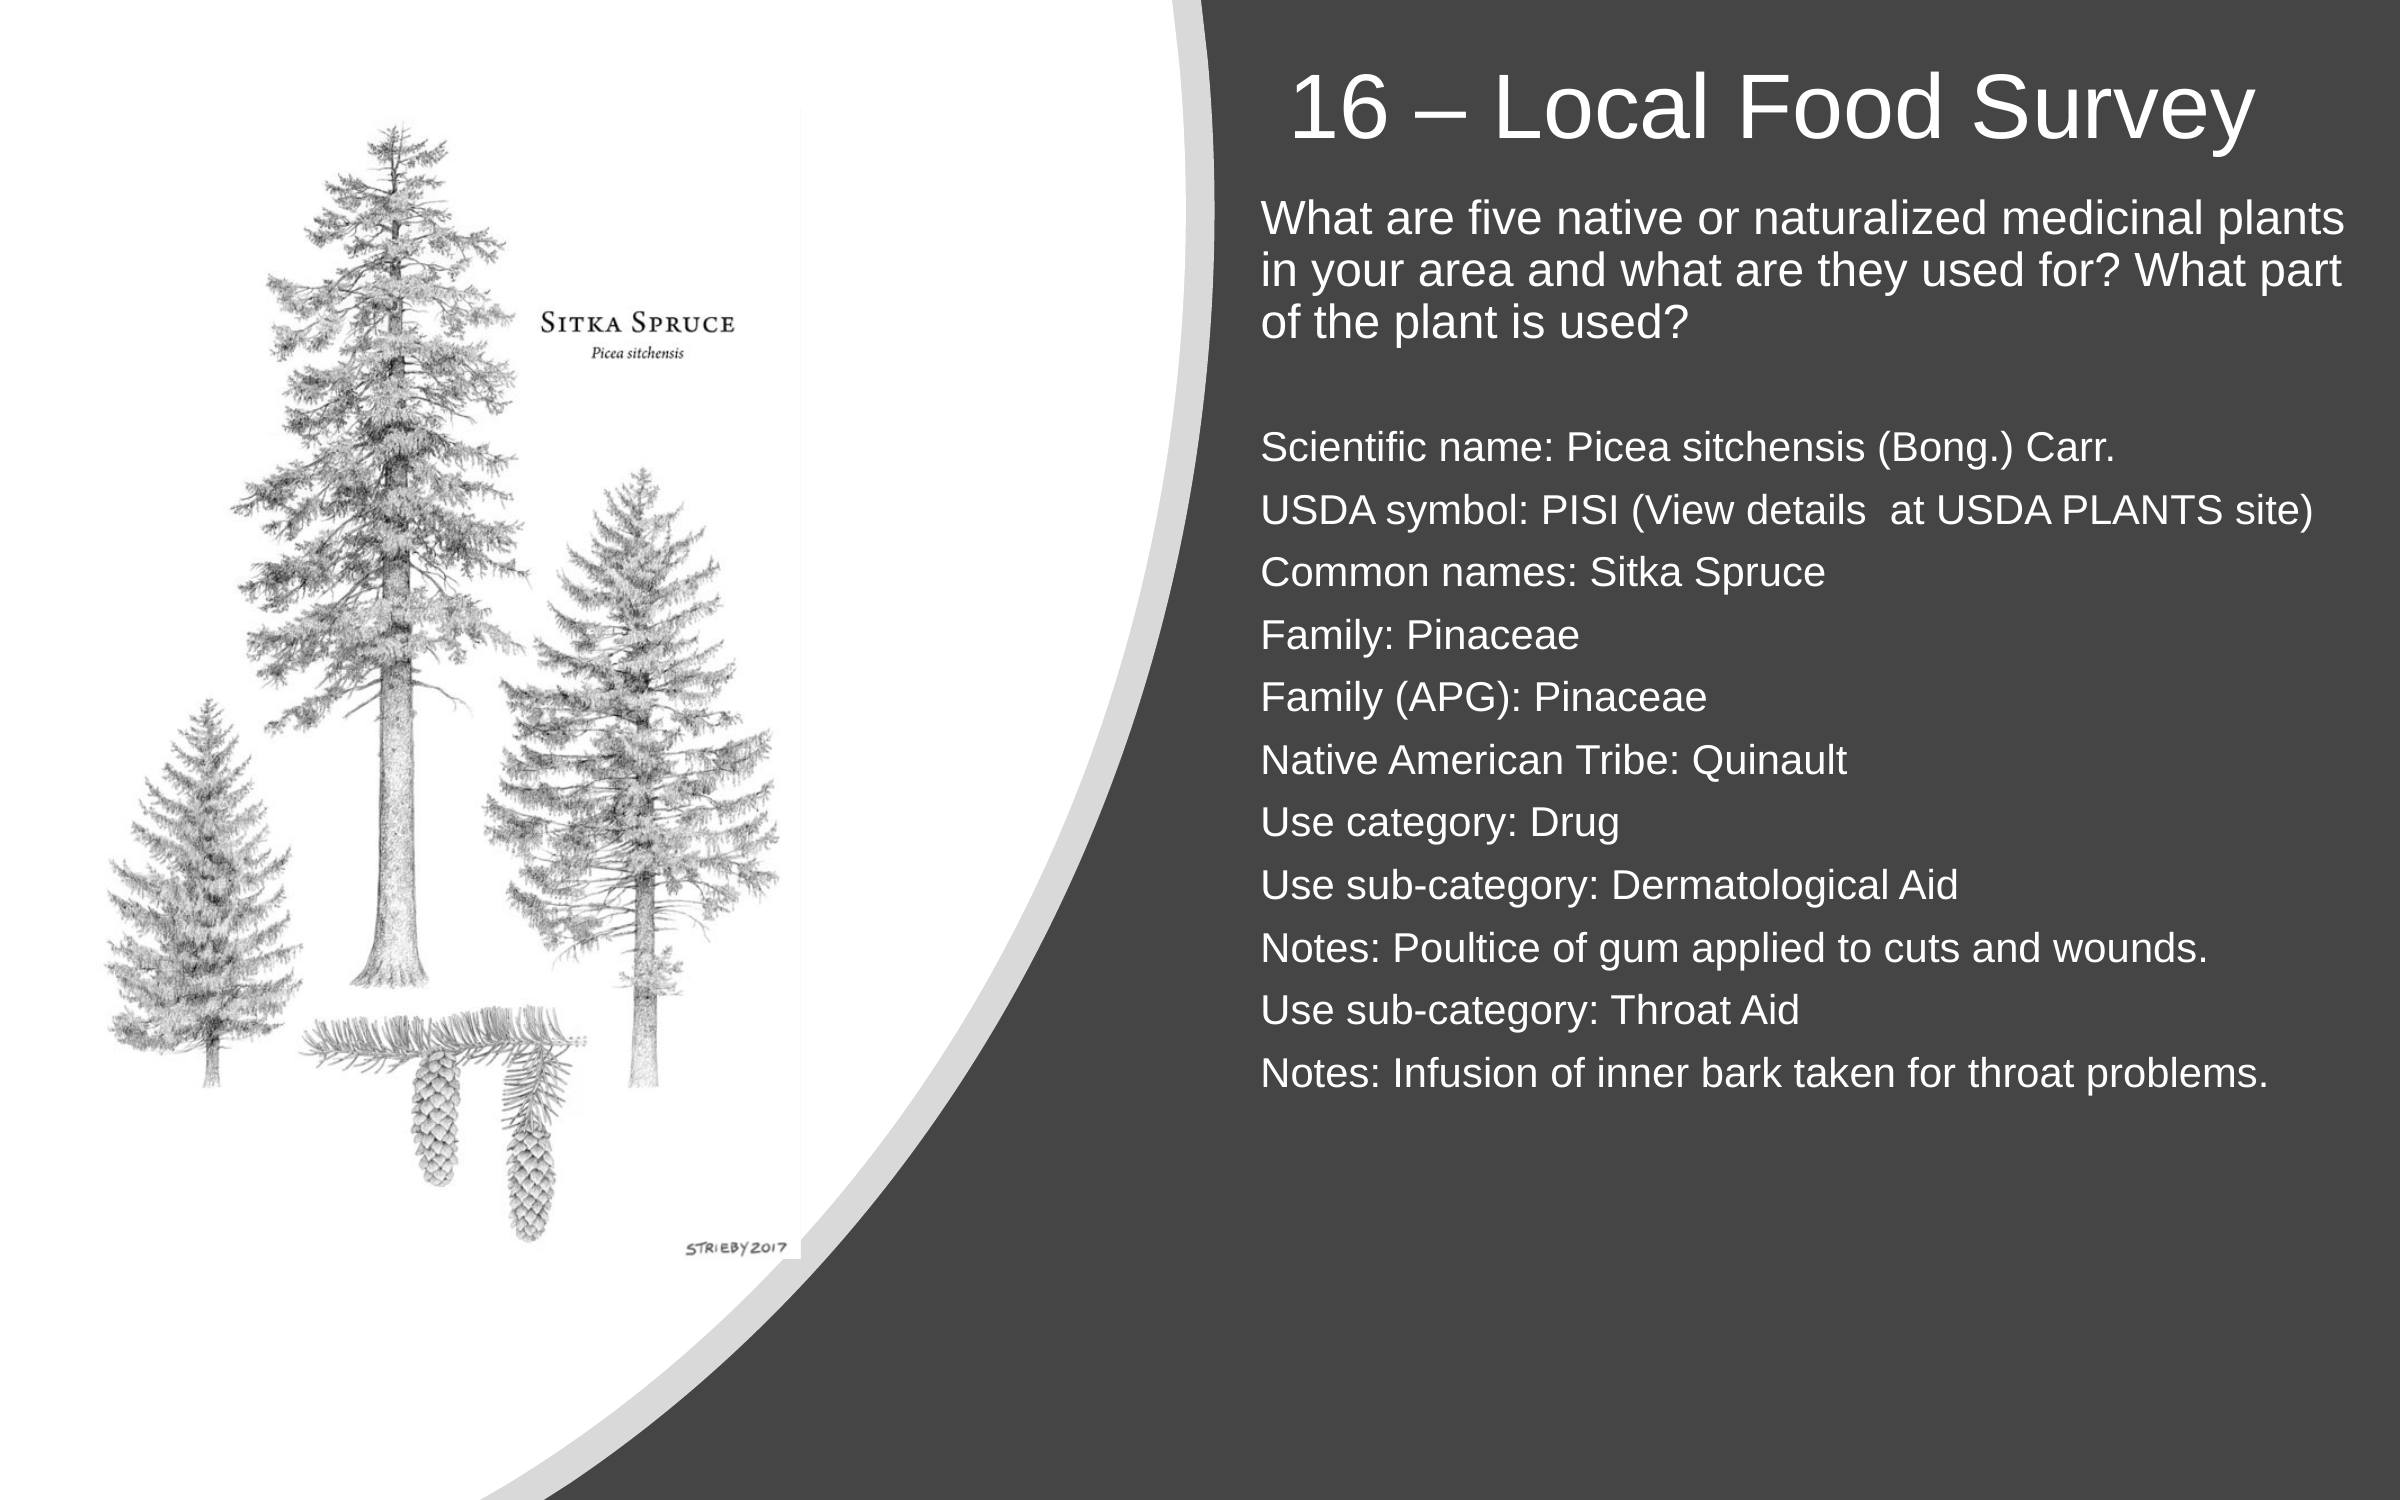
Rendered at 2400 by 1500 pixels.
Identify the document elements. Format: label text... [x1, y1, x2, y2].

text_box [0, 0, 1215, 1500]
text_box 16 – Local Food Survey [1273, 31, 2284, 185]
text_box Scientific name: Picea sitchensis (Bong.) Carr. USDA symbol: PISI (View details at USDA PLANTS site) Common names: Sitka Spruce Family: Pinaceae Family (APG): Pinaceae Native American Tribe: Quinault Use category: Drug Use sub-category: Dermatological Aid Notes: Poultice of gum applied to cuts and wounds. Use sub-category: Throat Aid Notes: Infusion of inner bark taken for throat problems. [1245, 412, 2363, 1103]
text_box What are five native or naturalized medicinal plants in your area and what are they used for? What part of the plant is used? [1245, 185, 2363, 388]
picture [87, 108, 801, 1259]
